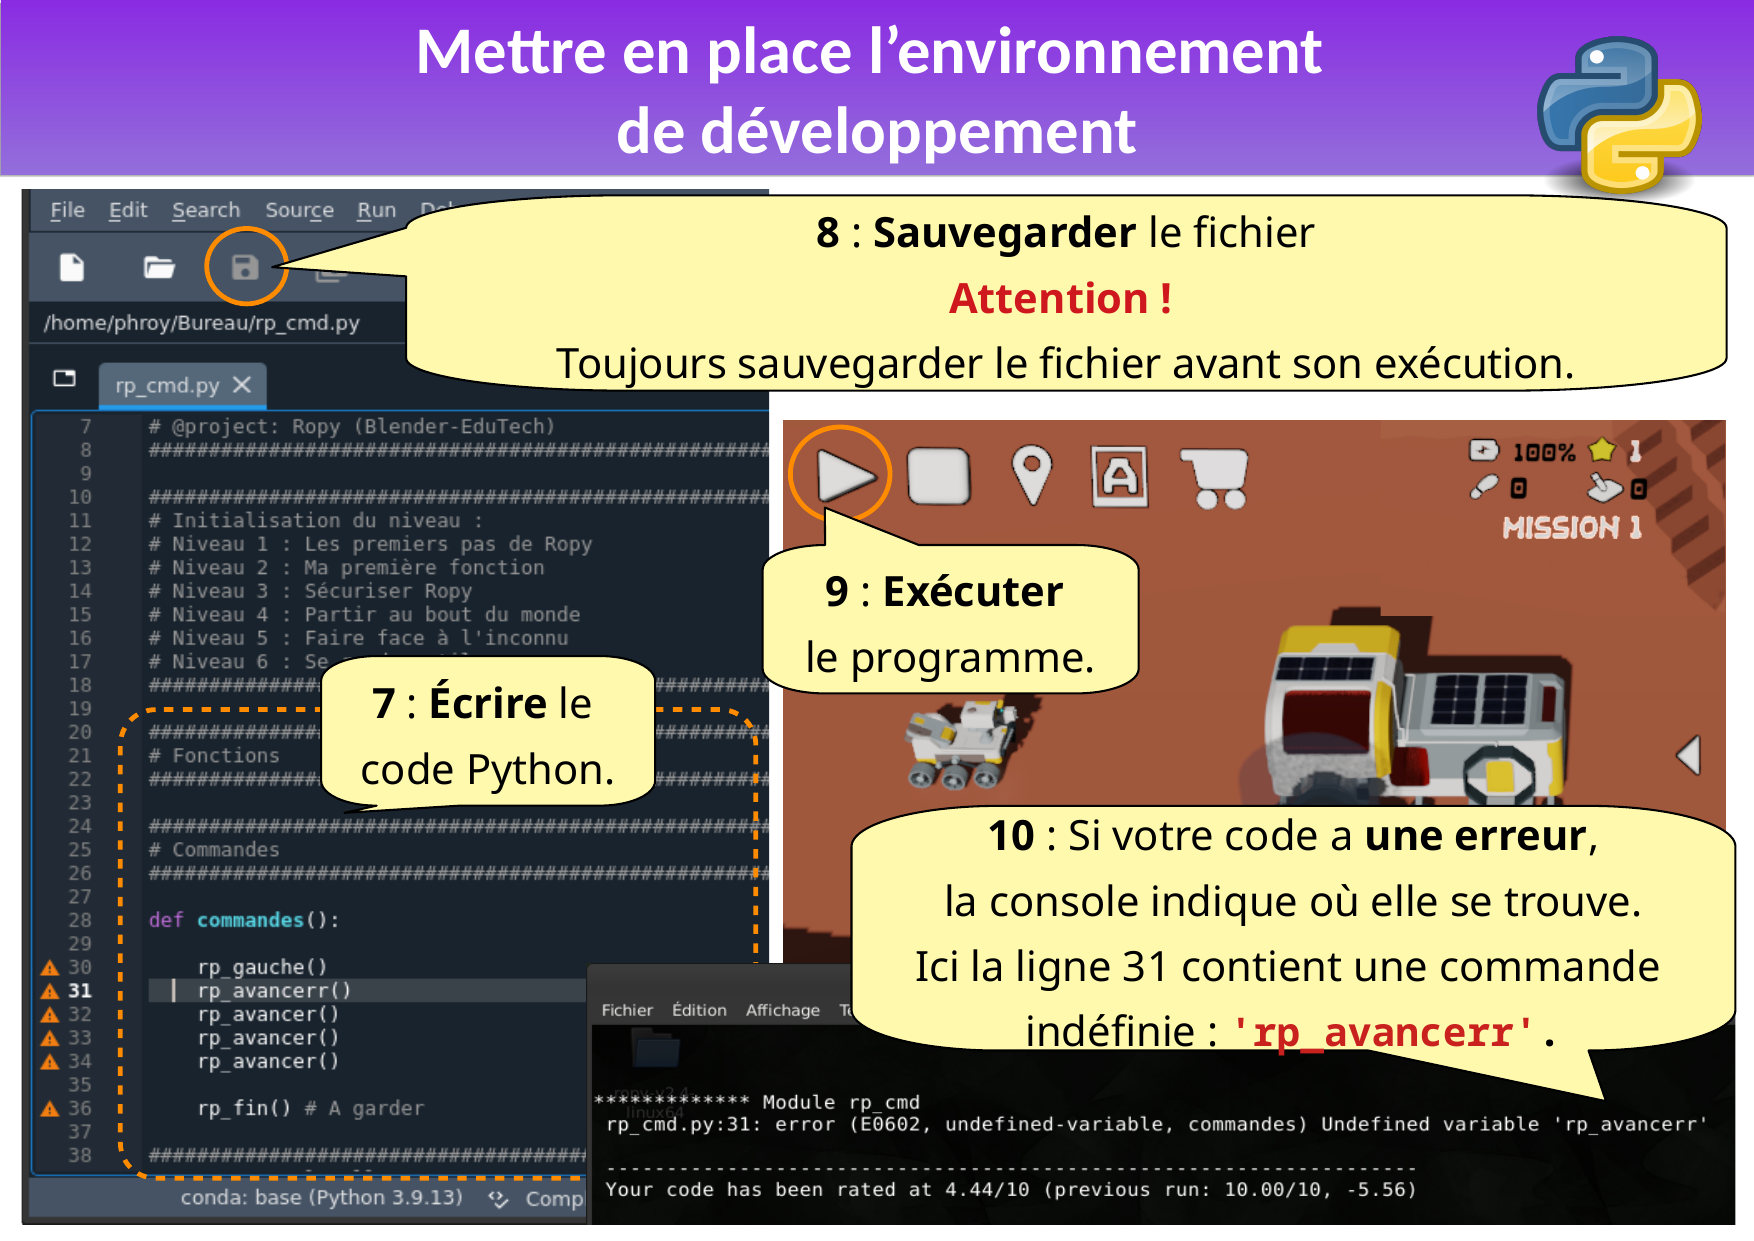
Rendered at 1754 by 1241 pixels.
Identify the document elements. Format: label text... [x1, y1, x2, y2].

text_box 9 : Exécuter le programme. [762, 507, 1139, 694]
text_box 10 : Si votre code a une erreur, la console indique où elle se trouve. Ici la ligne 31 contient une commande indéfinie : 'rp_avancerr'. [851, 805, 1736, 1102]
picture [21, 189, 1736, 1225]
picture [210, 231, 284, 301]
text_box 7 : Écrire le code Python. [321, 656, 656, 813]
text_box Mettre en place l’environnement de développement [0, 0, 1754, 175]
picture [1526, 32, 1713, 209]
text_box 8 : Sauvegarder le fichier Attention ! Toujours sauvegarder le fichier avant son exécution. [272, 195, 1727, 391]
picture [793, 430, 887, 517]
